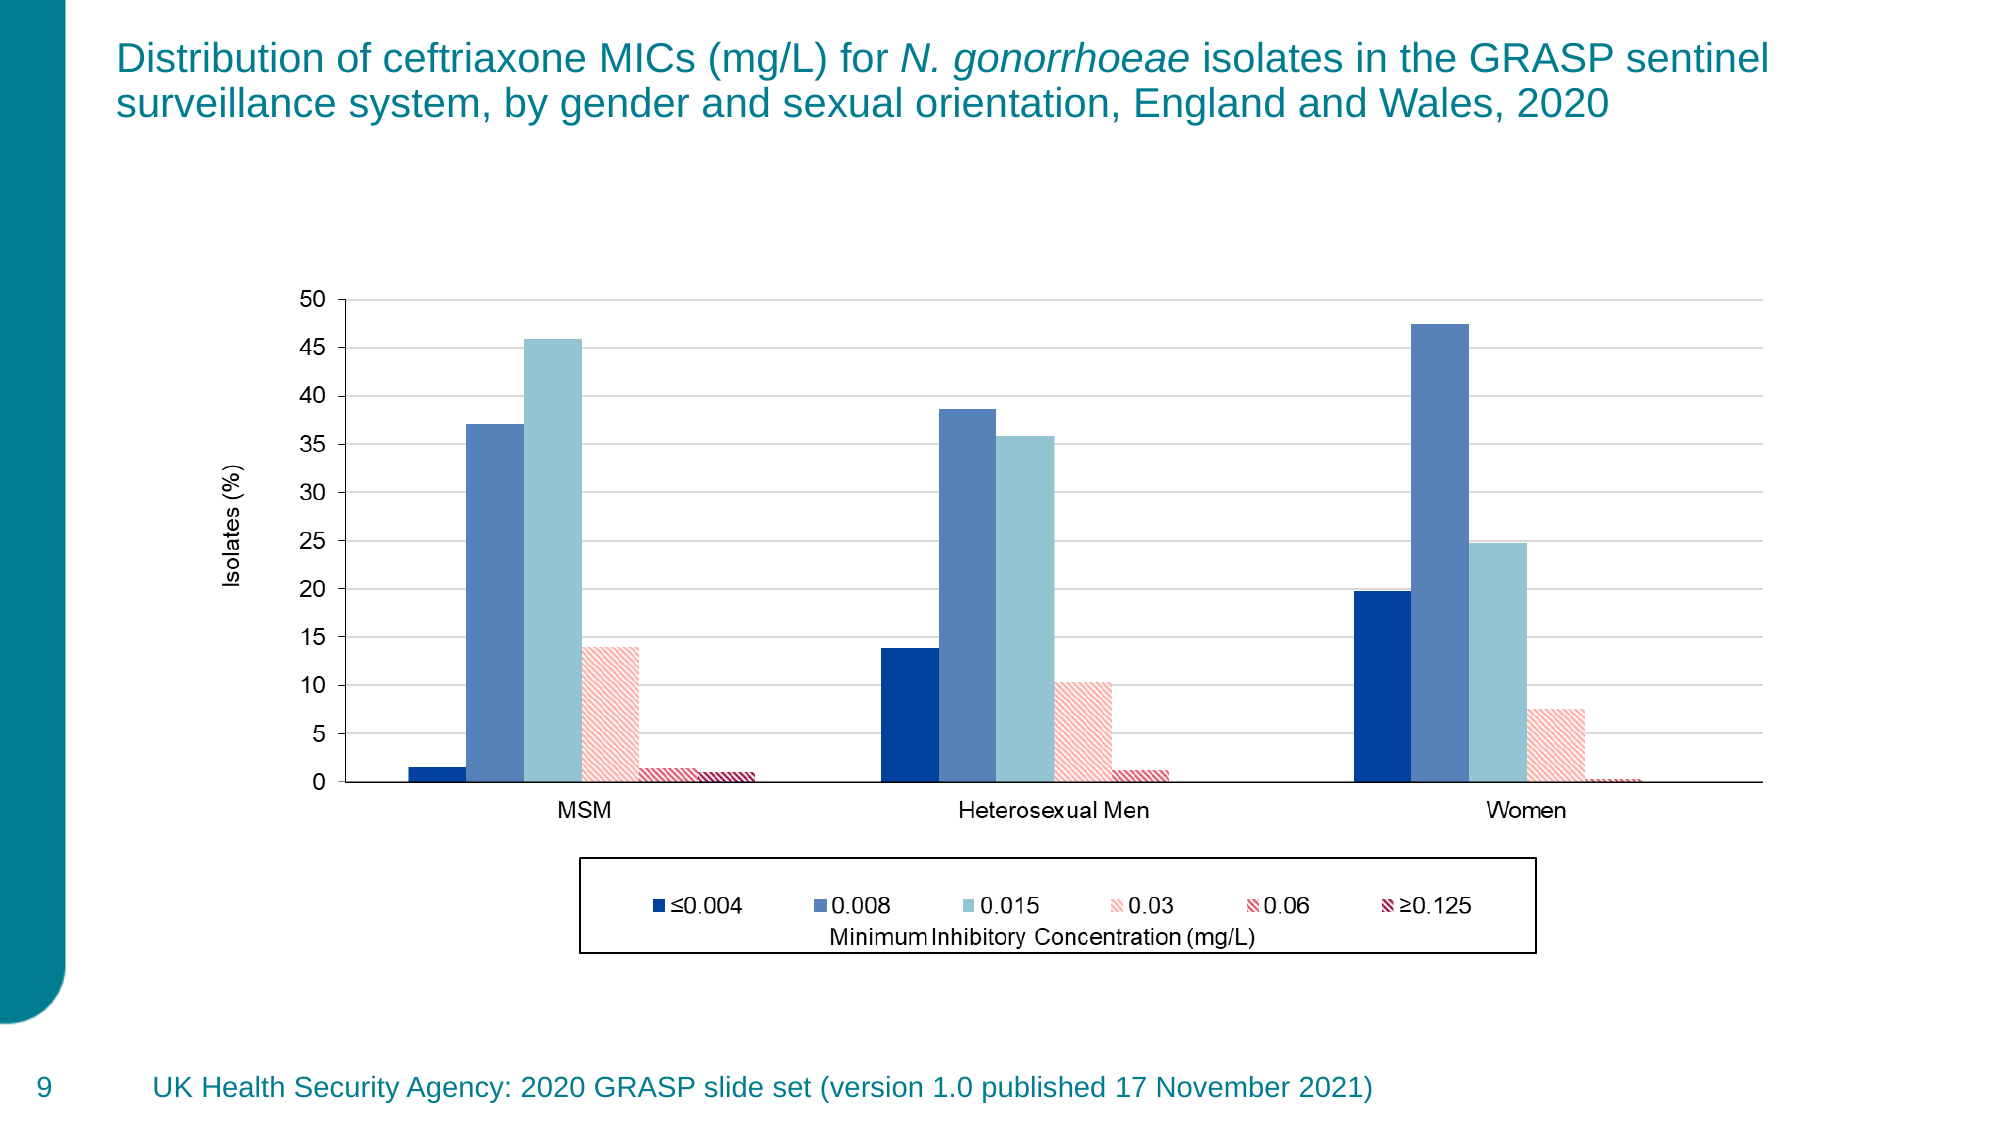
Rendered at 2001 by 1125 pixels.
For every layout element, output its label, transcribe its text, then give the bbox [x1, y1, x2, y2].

picture [199, 235, 1845, 980]
text_box [21, 1056, 120, 1117]
title Distribution of ceftriaxone MICs (mg/L) for N. gonorrhoeae isolates in the GRASP sentinel surveillance system, by gender and sexual orientation, England and Wales, 2020 [101, 29, 1926, 189]
text_box UK Health Security Agency: 2020 GRASP slide set (version 1.0 published 17 November 2021) [137, 1056, 1780, 1116]
